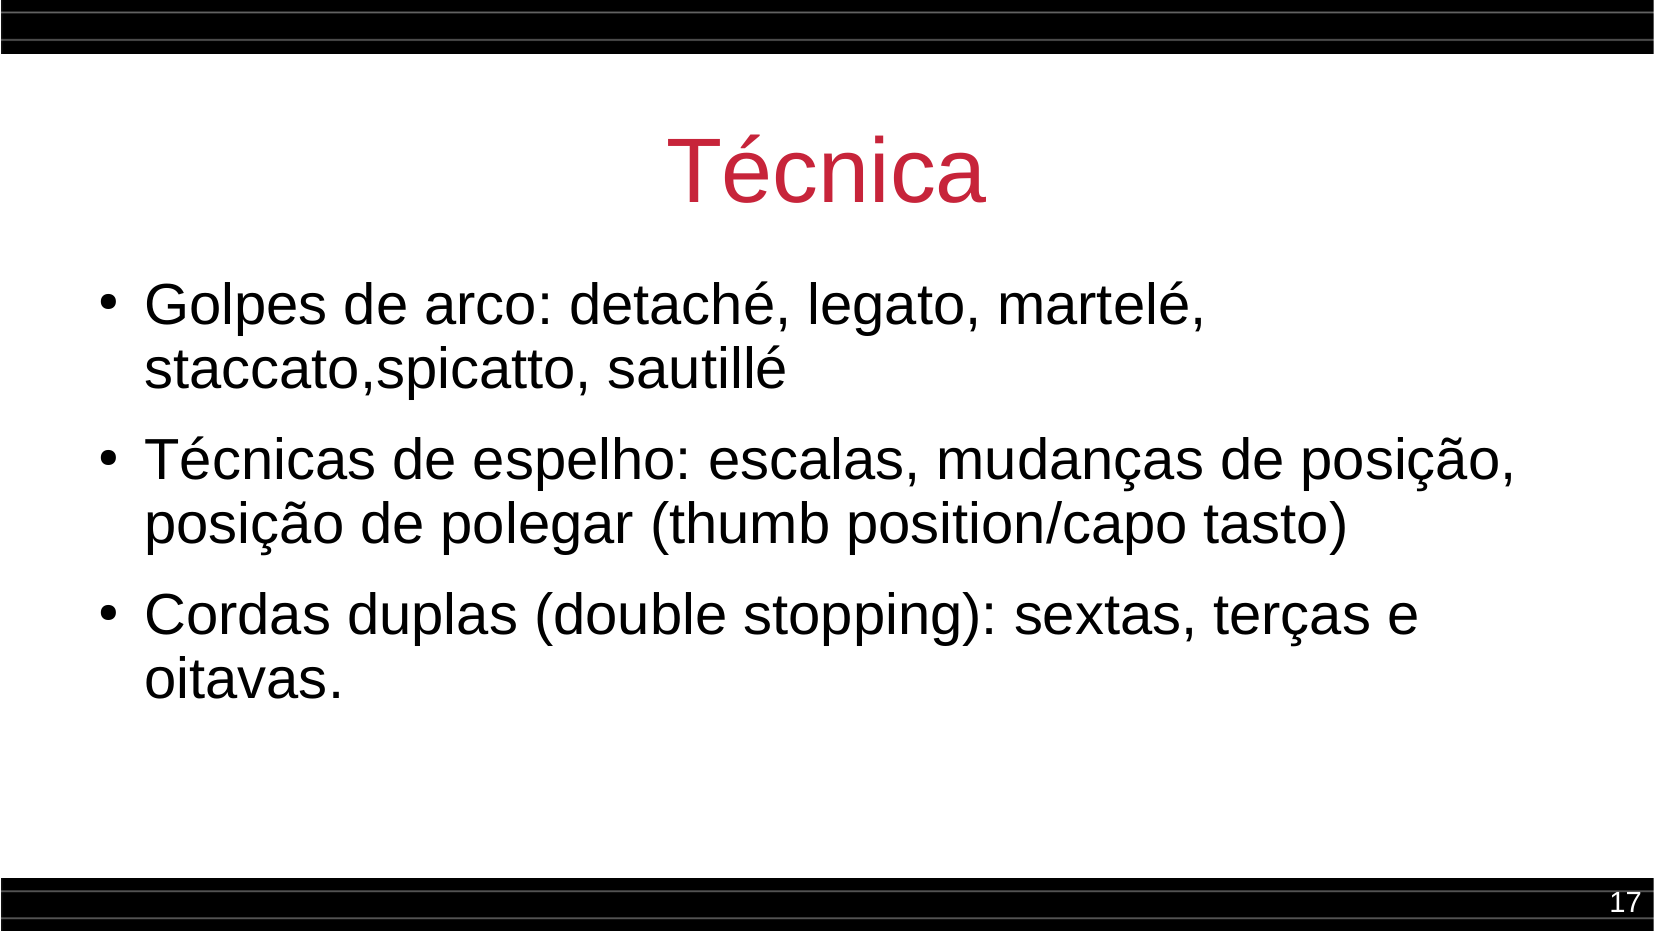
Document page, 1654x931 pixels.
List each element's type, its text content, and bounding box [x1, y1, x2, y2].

title Técnica [82, 92, 1571, 249]
picture [1, 878, 1654, 931]
picture [1, 0, 1654, 54]
list Golpes de arco: detaché, legato, martelé, staccato,spicatto, sautillé Técnicas de espelho: escalas, mudanças de posição, posição de polegar (thumb position/capo tasto) Cordas duplas (double stopping): sextas, terças e oitavas. [82, 271, 1571, 758]
